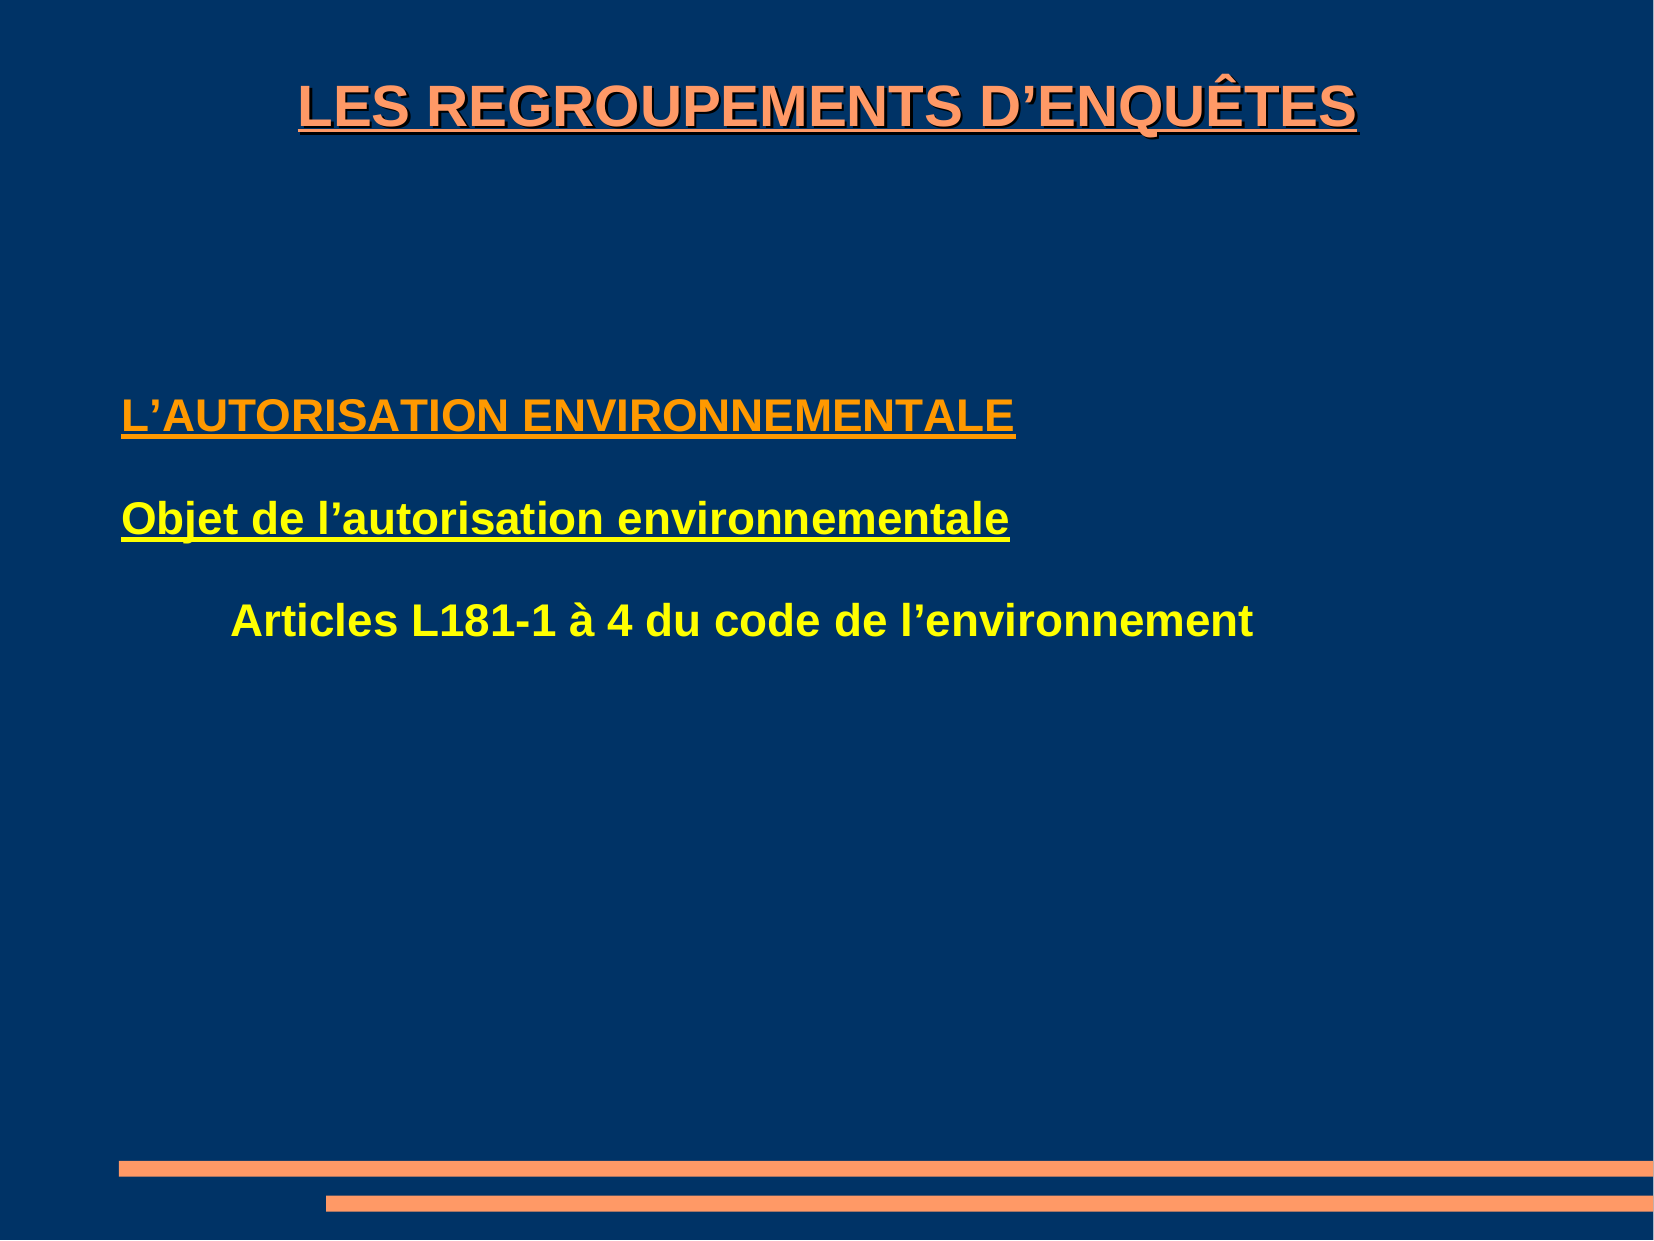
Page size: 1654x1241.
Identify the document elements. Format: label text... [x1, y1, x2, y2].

title LES REGROUPEMENTS D’ENQUÊTES [121, 46, 1534, 166]
subtitle L’AUTORISATION ENVIRONNEMENTALE Objet de l’autorisation environnementale Articles L181-1 à 4 du code de l’environnement [121, 201, 1561, 1143]
